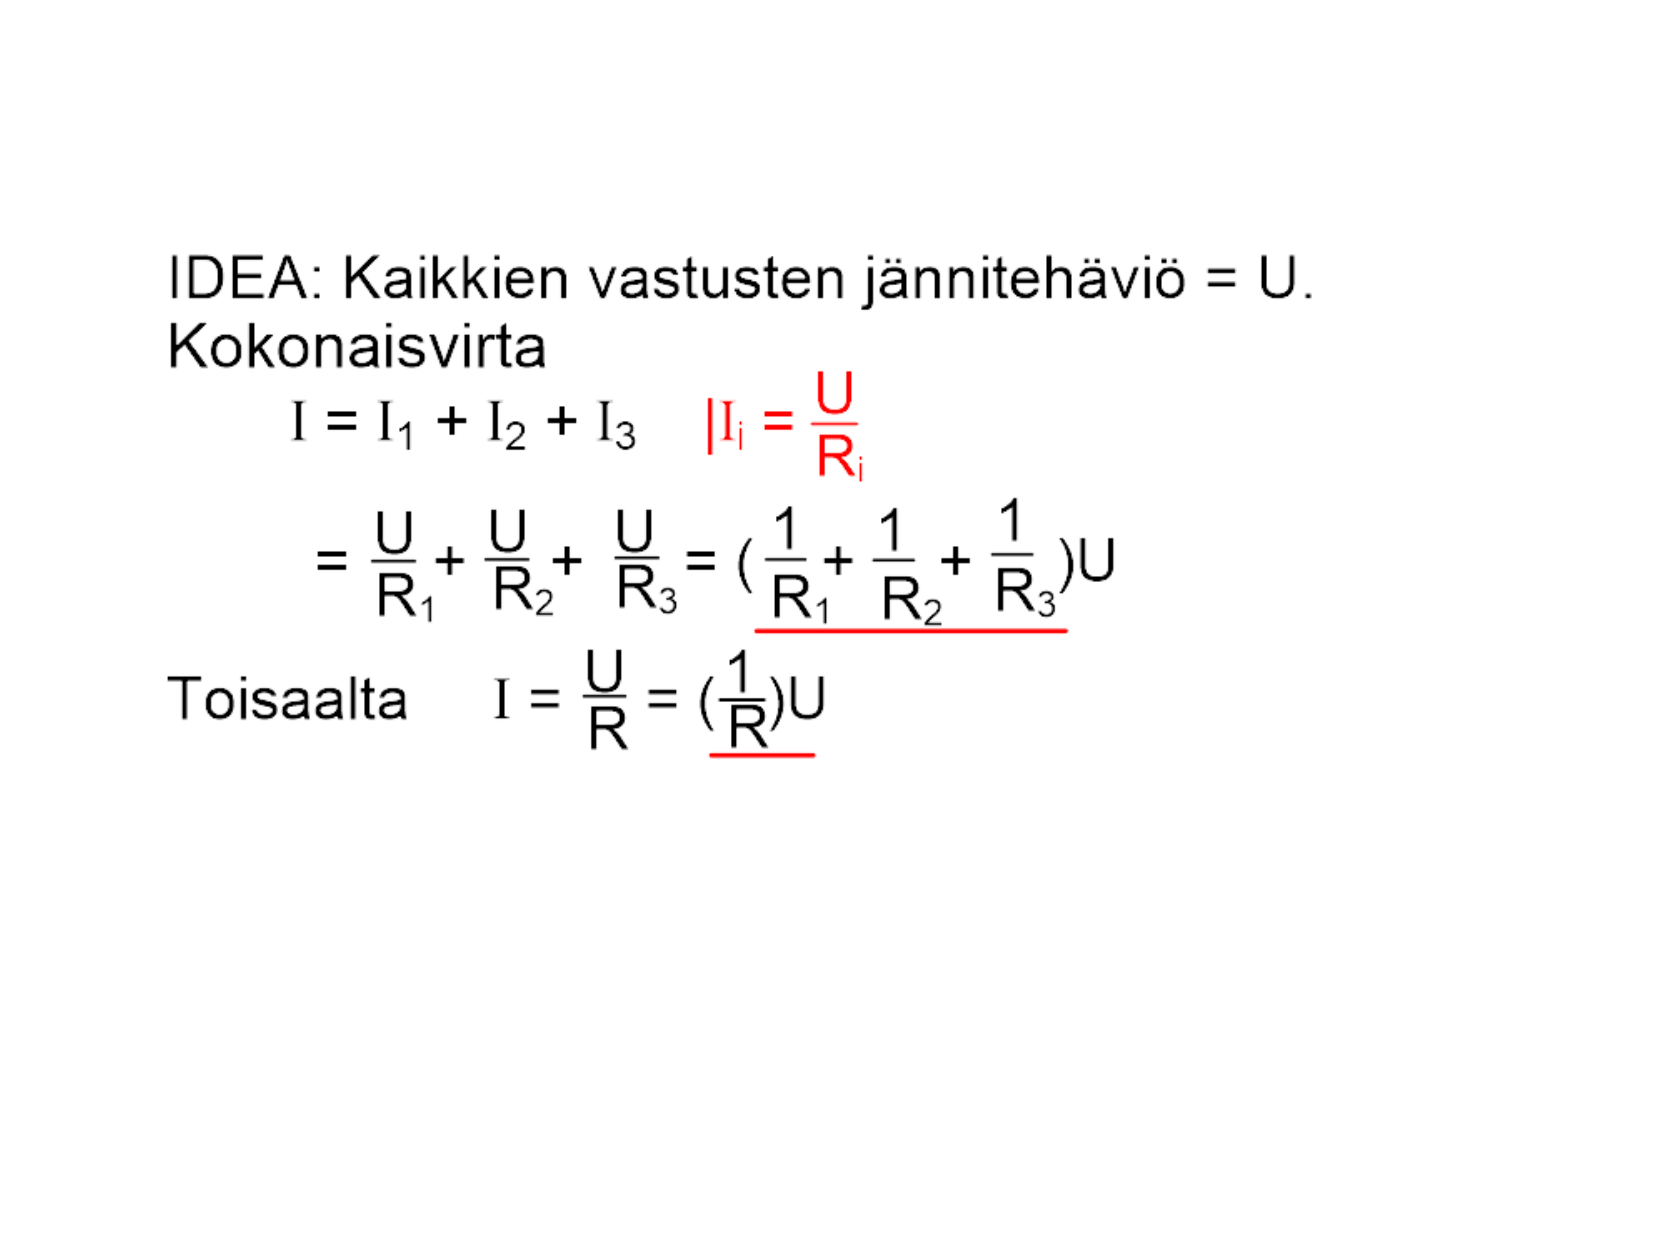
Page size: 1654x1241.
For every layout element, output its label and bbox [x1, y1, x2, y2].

picture [118, 165, 1422, 1007]
